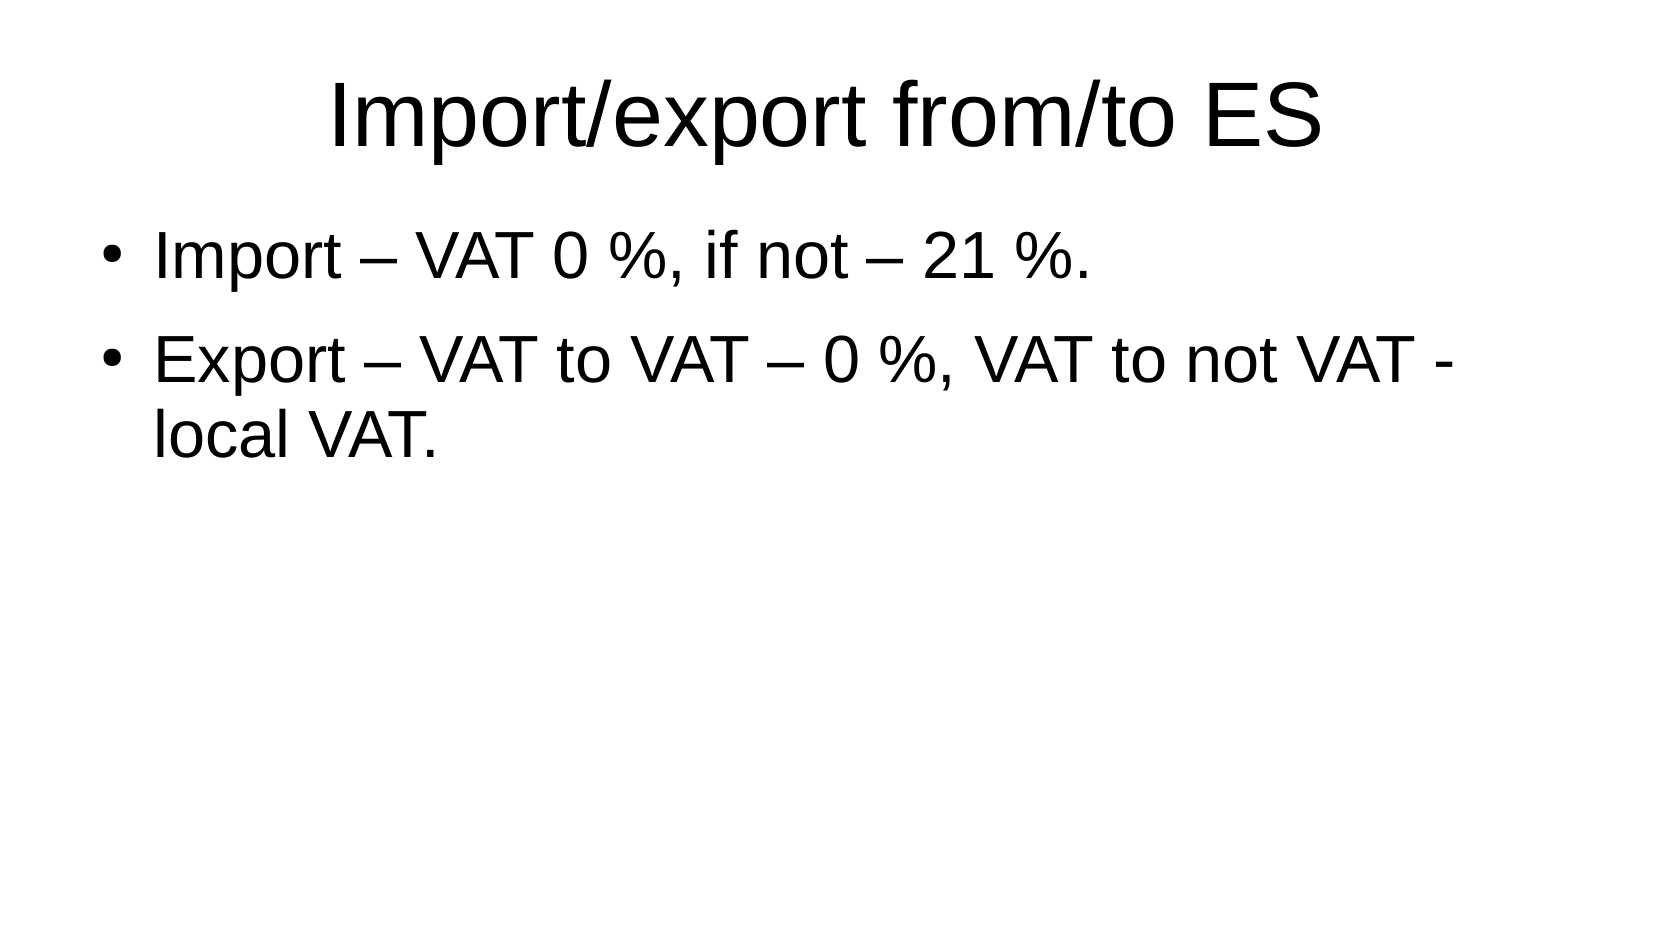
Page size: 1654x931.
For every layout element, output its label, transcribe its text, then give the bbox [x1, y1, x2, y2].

title Import/export from/to ES [82, 37, 1571, 193]
list Import – VAT 0 %, if not – 21 %. Export – VAT to VAT – 0 %, VAT to not VAT -local VAT. [82, 217, 1571, 758]
